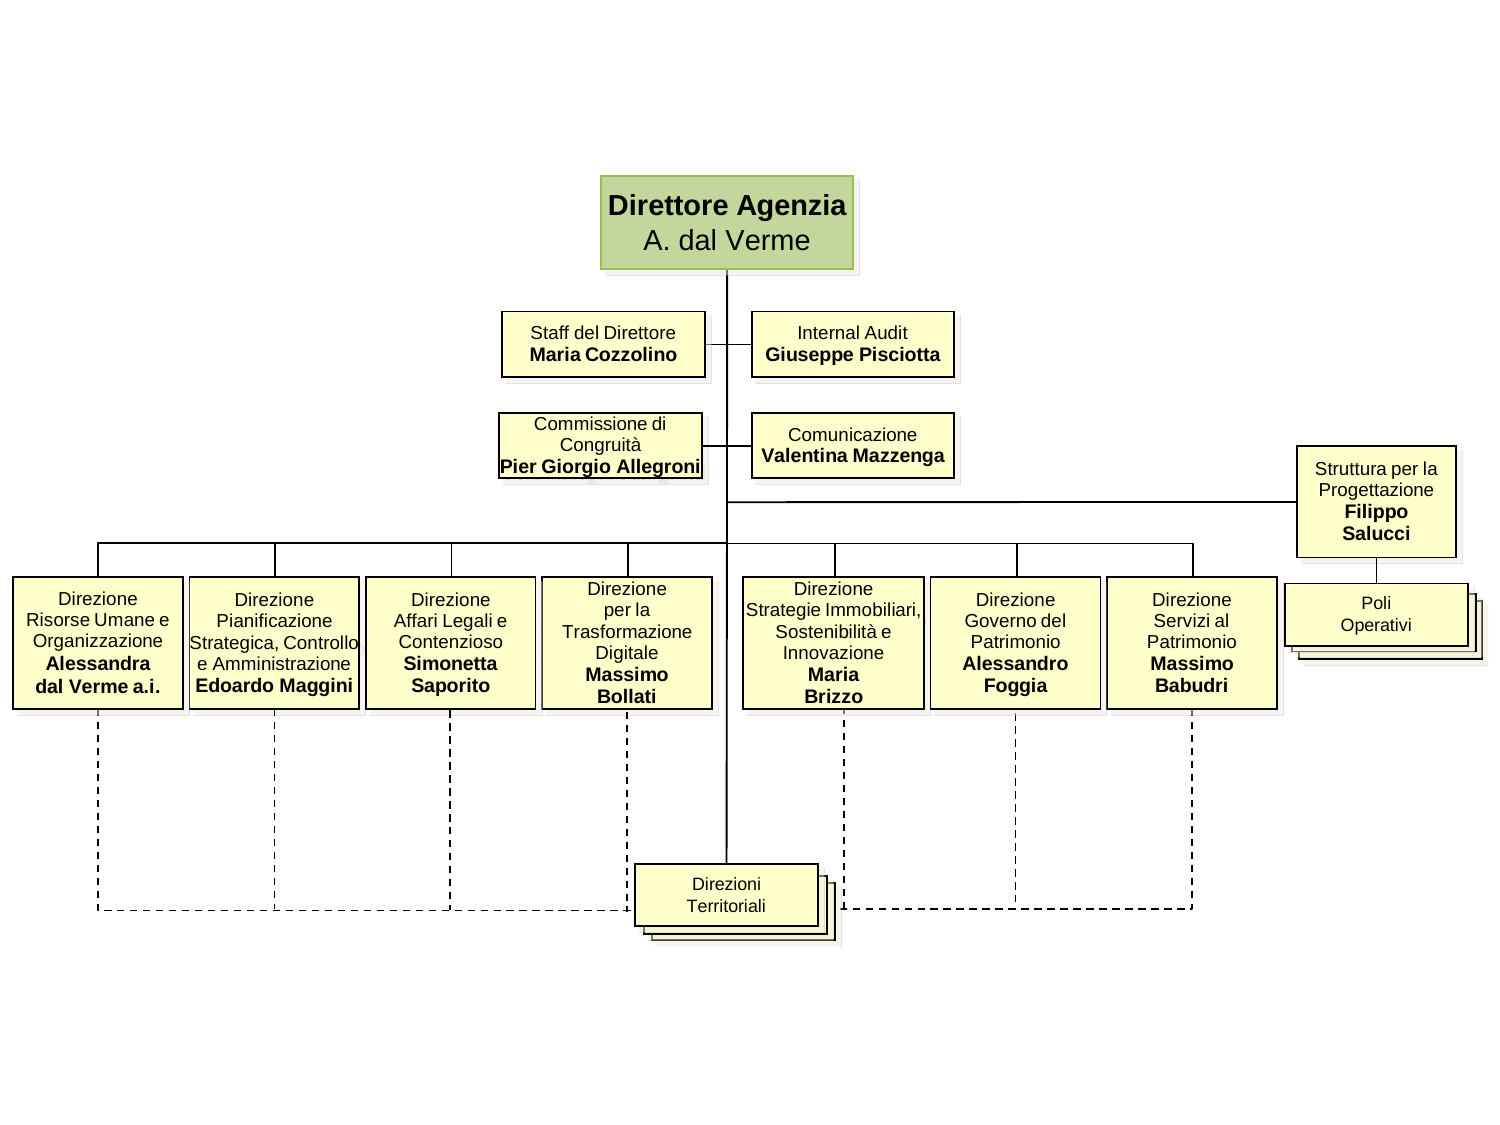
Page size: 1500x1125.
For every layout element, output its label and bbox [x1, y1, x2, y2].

picture [11, 174, 1489, 947]
